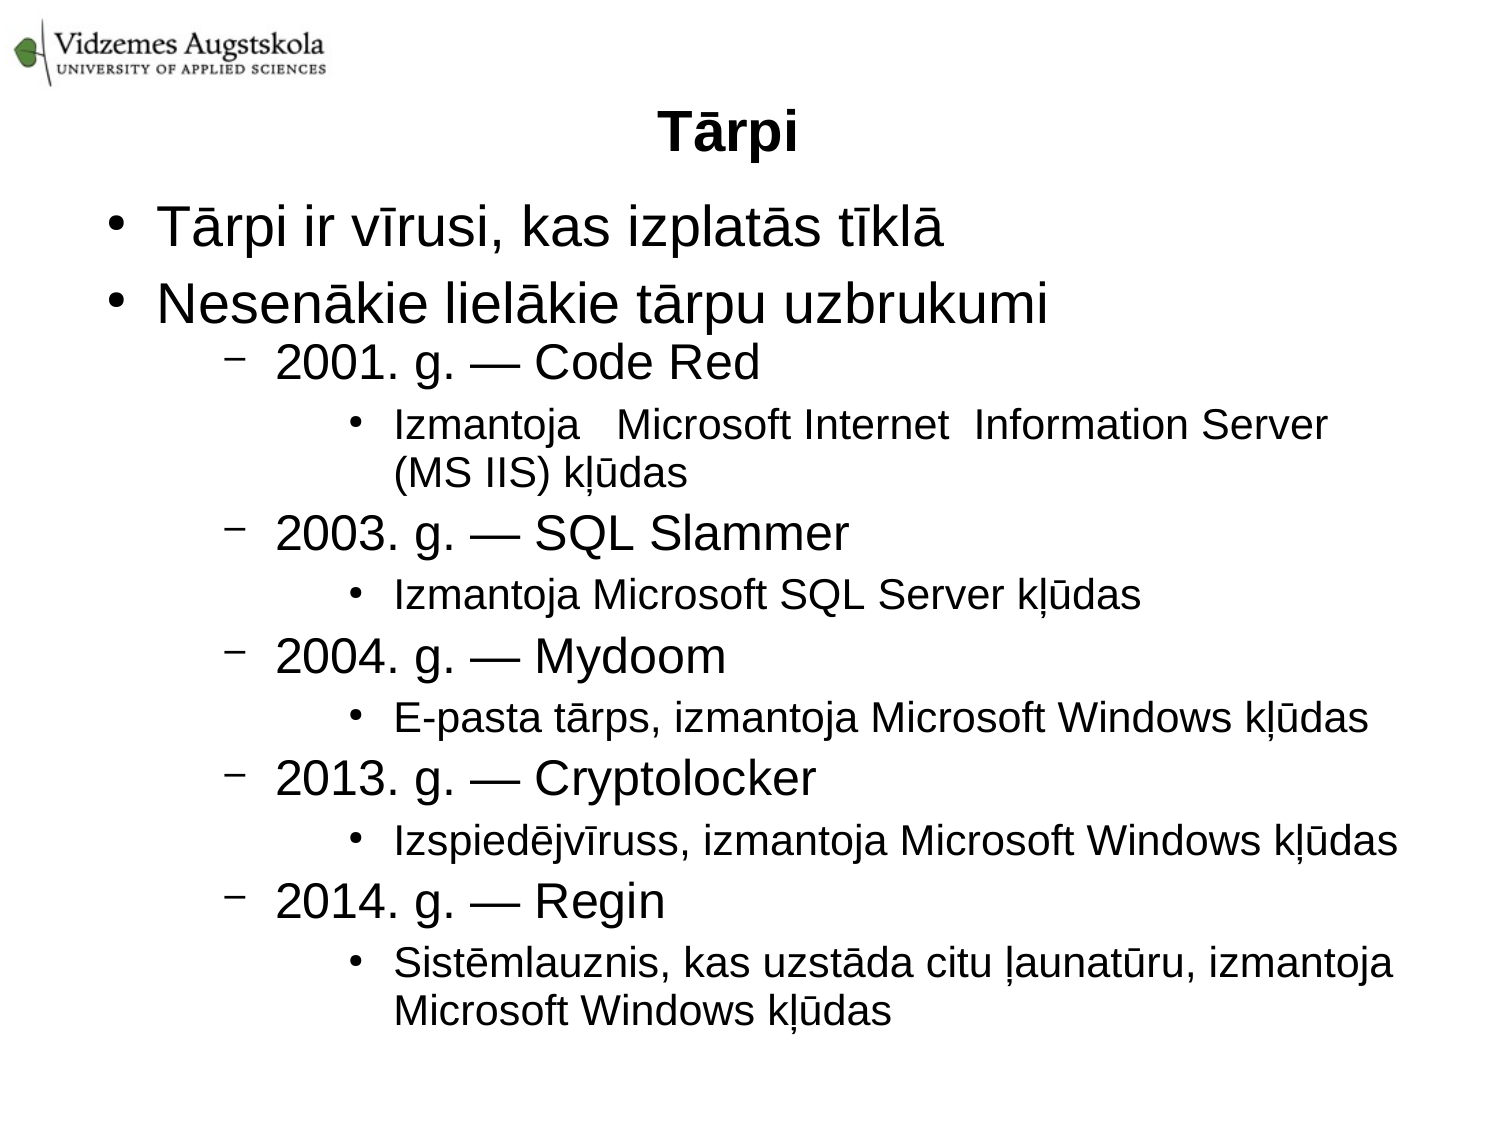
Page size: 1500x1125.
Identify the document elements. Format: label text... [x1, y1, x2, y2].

picture [5, 2, 334, 102]
list Tārpi ir vīrusi, kas izplatās tīklā Nesenākie lielākie tārpu uzbrukumi 2001. g. — Code Red Izmantoja Microsoft Internet Information Server (MS IIS) kļūdas 2003. g. — SQL Slammer Izmantoja Microsoft SQL Server kļūdas 2004. g. — Mydoom E-pasta tārps, izmantoja Microsoft Windows kļūdas 2013. g. — Cryptolocker Izspiedējvīruss, izmantoja Microsoft Windows kļūdas 2014. g. — Regin Sistēmlauznis, kas uzstāda citu ļaunatūru, izmantoja Microsoft Windows kļūdas [74, 188, 1424, 1075]
title Tārpi [85, 87, 1372, 177]
